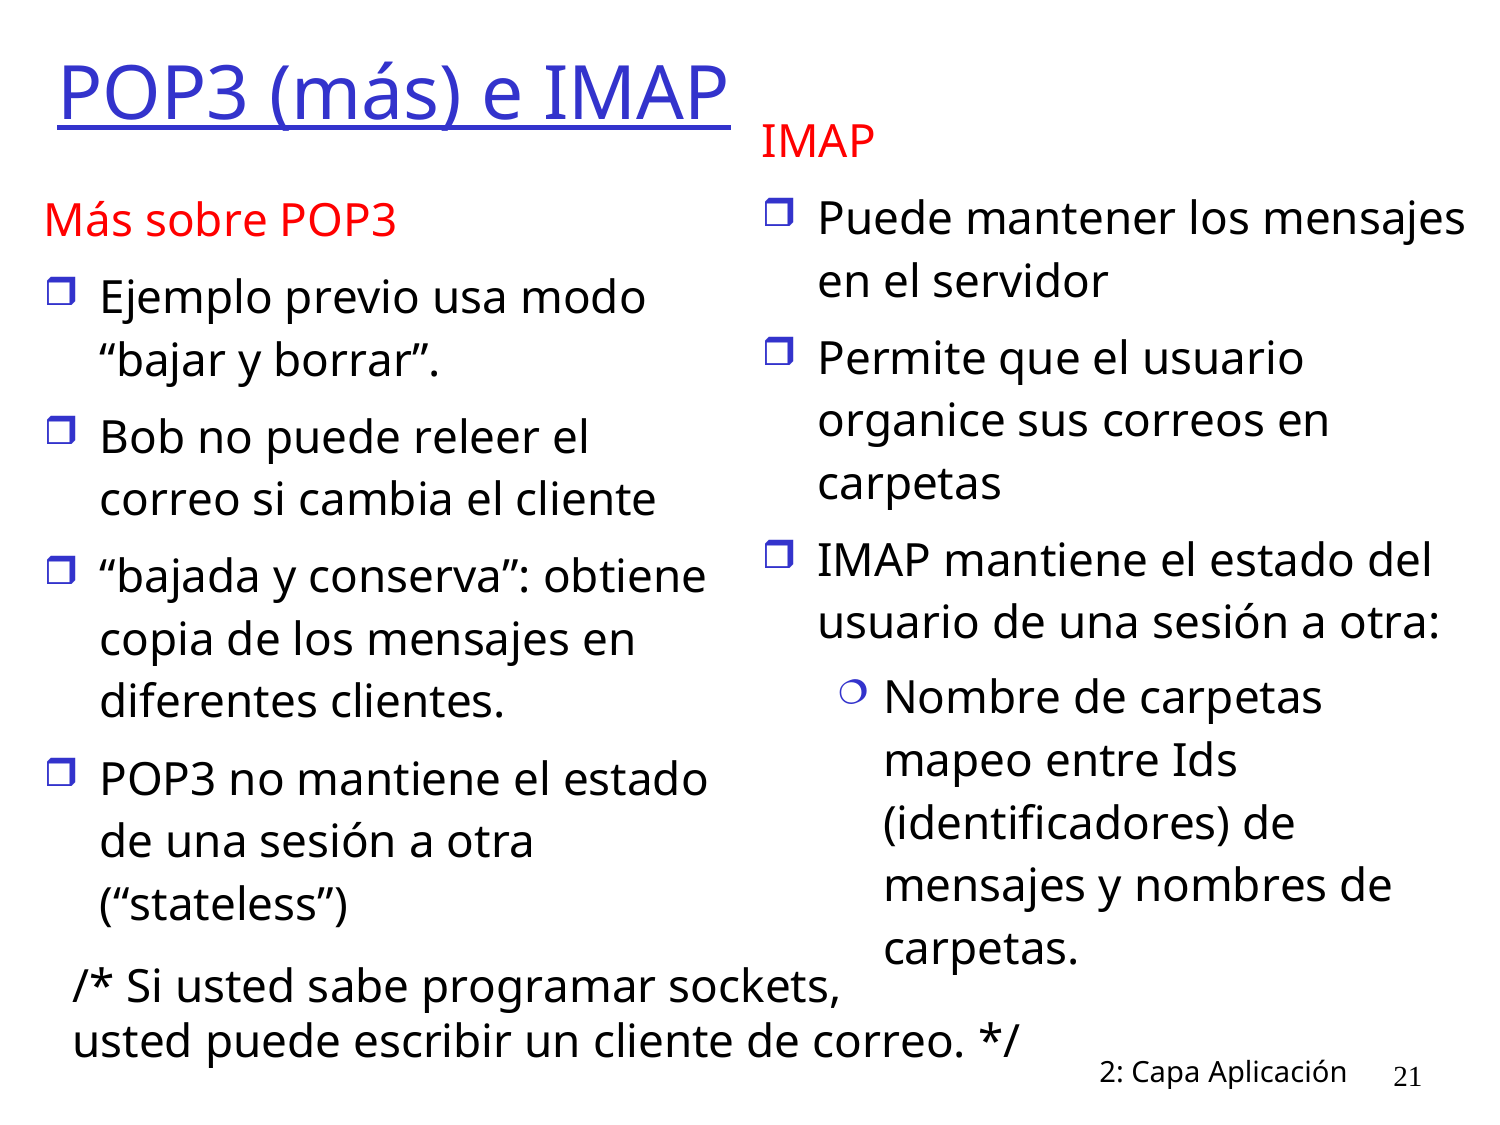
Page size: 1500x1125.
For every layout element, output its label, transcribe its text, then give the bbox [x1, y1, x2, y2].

text_box /* Si usted sabe programar sockets, usted puede escribir un cliente de correo. */ [57, 949, 1036, 1075]
list IMAP Puede mantener los mensajes en el servidor Permite que el usuario organice sus correos en carpetas IMAP mantiene el estado del usuario de una sesión a otra: Nombre de carpetas mapeo entre Ids (identificadores) de mensajes y nombres de carpetas. [761, 108, 1475, 911]
title POP3 (más) e IMAP [57, 30, 1408, 150]
list Más sobre POP3 Ejemplo previo usa modo “bajar y borrar”. Bob no puede releer el correo si cambia el cliente “bajada y conserva”: obtiene copia de los mensajes en diferentes clientes. POP3 no mantiene el estado de una sesión a otra (“stateless”)‏ [43, 187, 713, 916]
